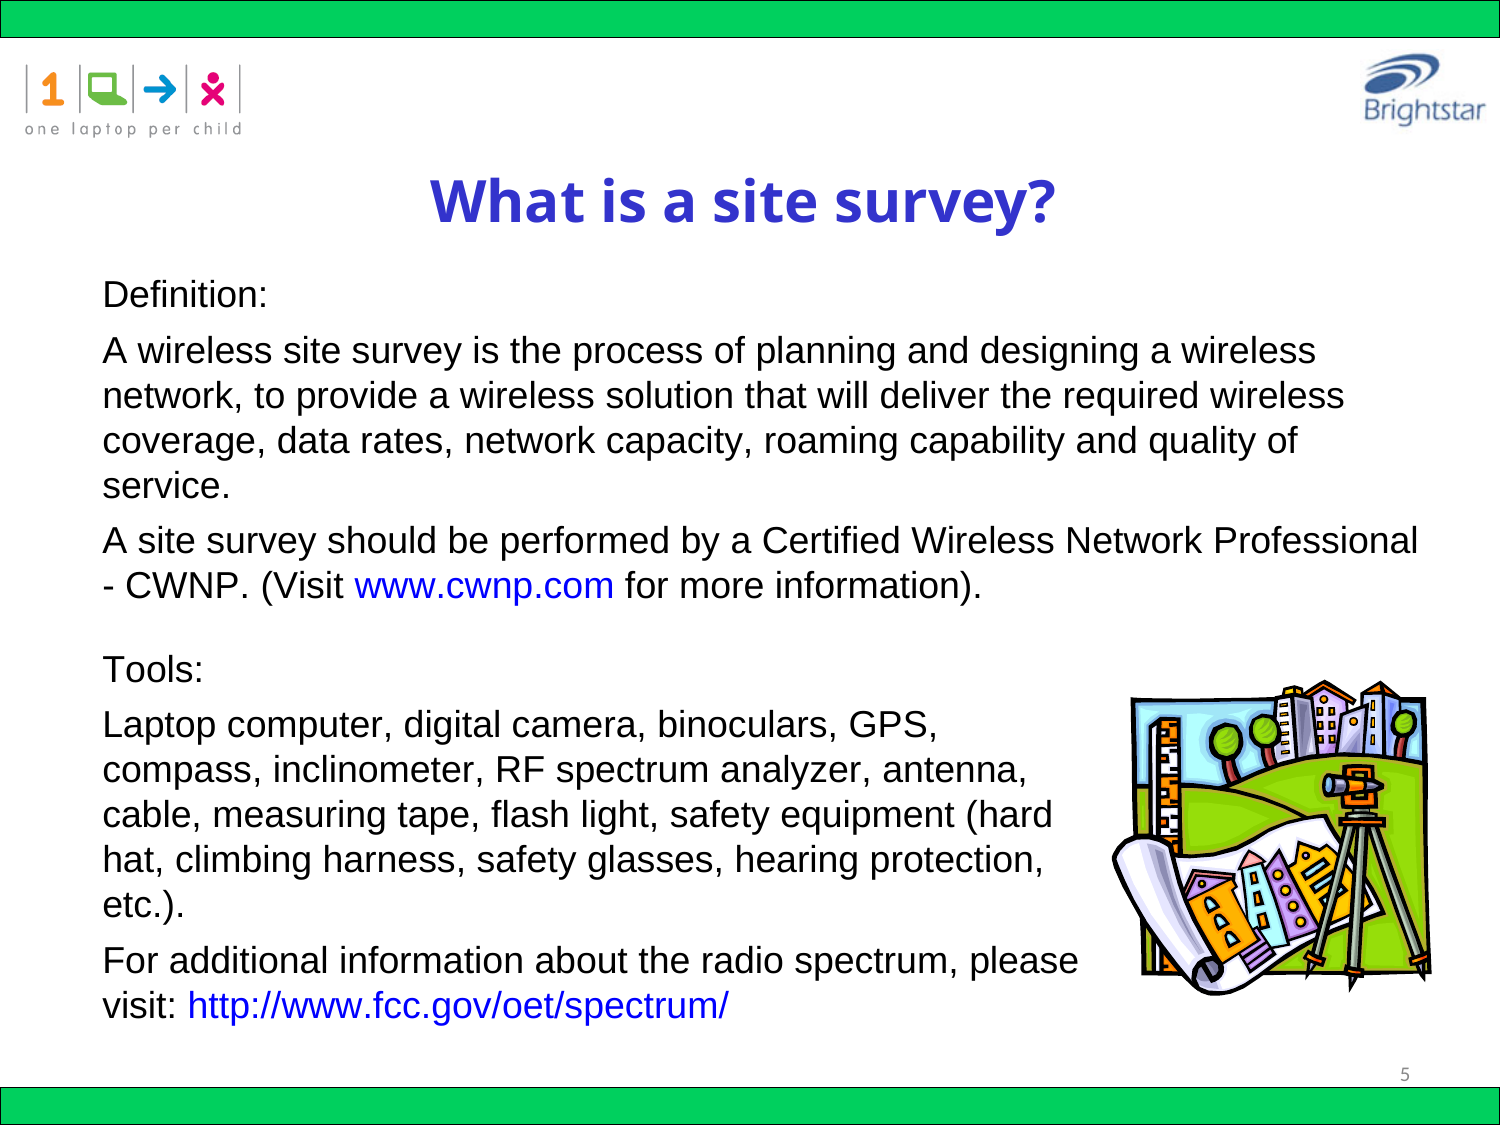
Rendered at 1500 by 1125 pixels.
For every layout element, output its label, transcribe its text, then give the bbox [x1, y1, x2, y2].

text_box Definition: A wireless site survey is the process of planning and designing a wireless network, to provide a wireless solution that will deliver the required wireless coverage, data rates, network capacity, roaming capability and quality of service. A site survey should be performed by a Certified Wireless Network Professional - CWNP. (Visit www.cwnp.com for more information). [87, 262, 1438, 626]
picture [1360, 49, 1500, 138]
picture [12, 49, 250, 143]
picture [1113, 675, 1438, 1002]
text_box Tools: Laptop computer, digital camera, binoculars, GPS, compass, inclinometer, RF spectrum analyzer, antenna, cable, measuring tape, flash light, safety equipment (hard hat, climbing harness, safety glasses, hearing protection, etc.). For additional information about the radio spectrum, please visit: http://www.fcc.gov/oet/spectrum/ [87, 637, 1113, 1090]
title What is a site survey? [124, 137, 1363, 262]
text_box <number> [1074, 1042, 1426, 1103]
